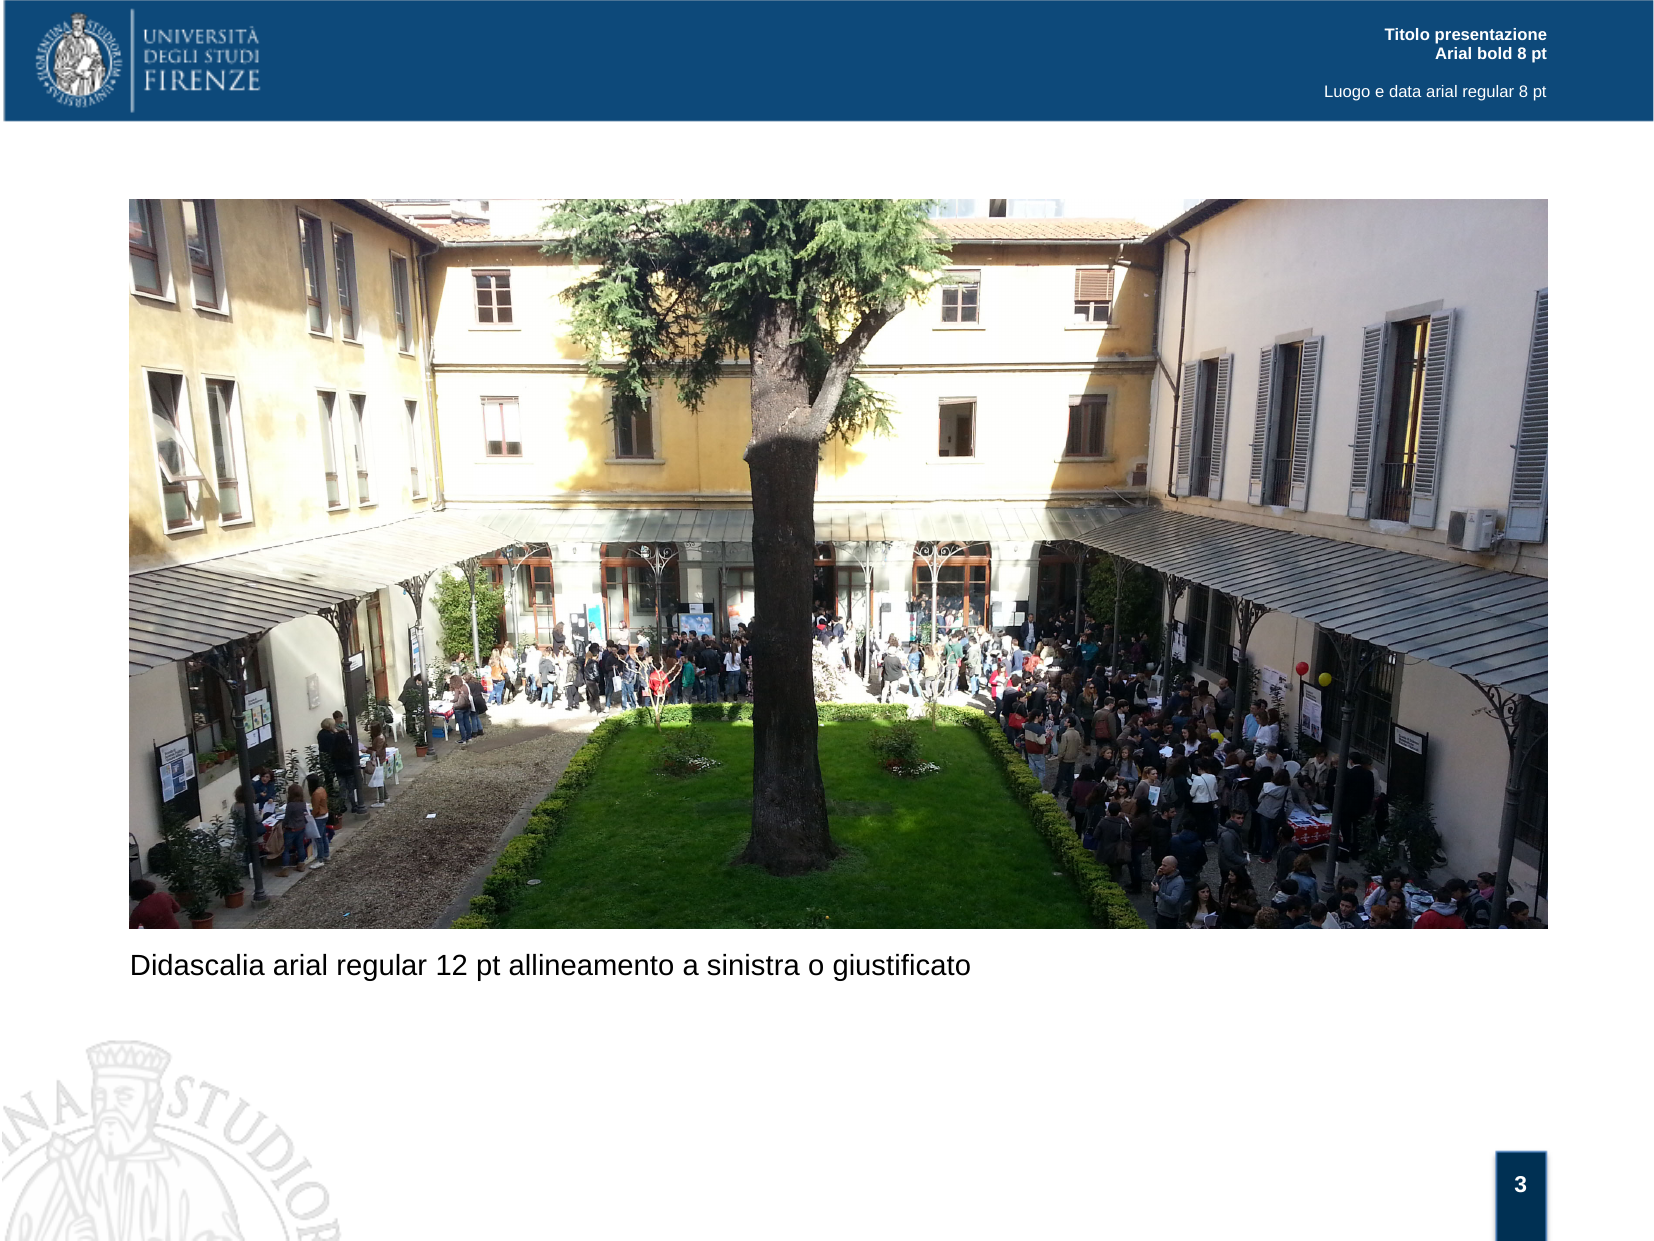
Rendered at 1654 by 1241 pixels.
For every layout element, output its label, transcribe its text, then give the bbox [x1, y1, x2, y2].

text_box Didascalia arial regular 12 pt allineamento a sinistra o giustificato [129, 933, 1536, 999]
text_box Titolo presentazione Arial bold 8 pt Luogo e data arial regular 8 pt [685, 24, 1548, 102]
picture [2, 0, 1654, 1241]
text_box 3 [1505, 1160, 1536, 1208]
